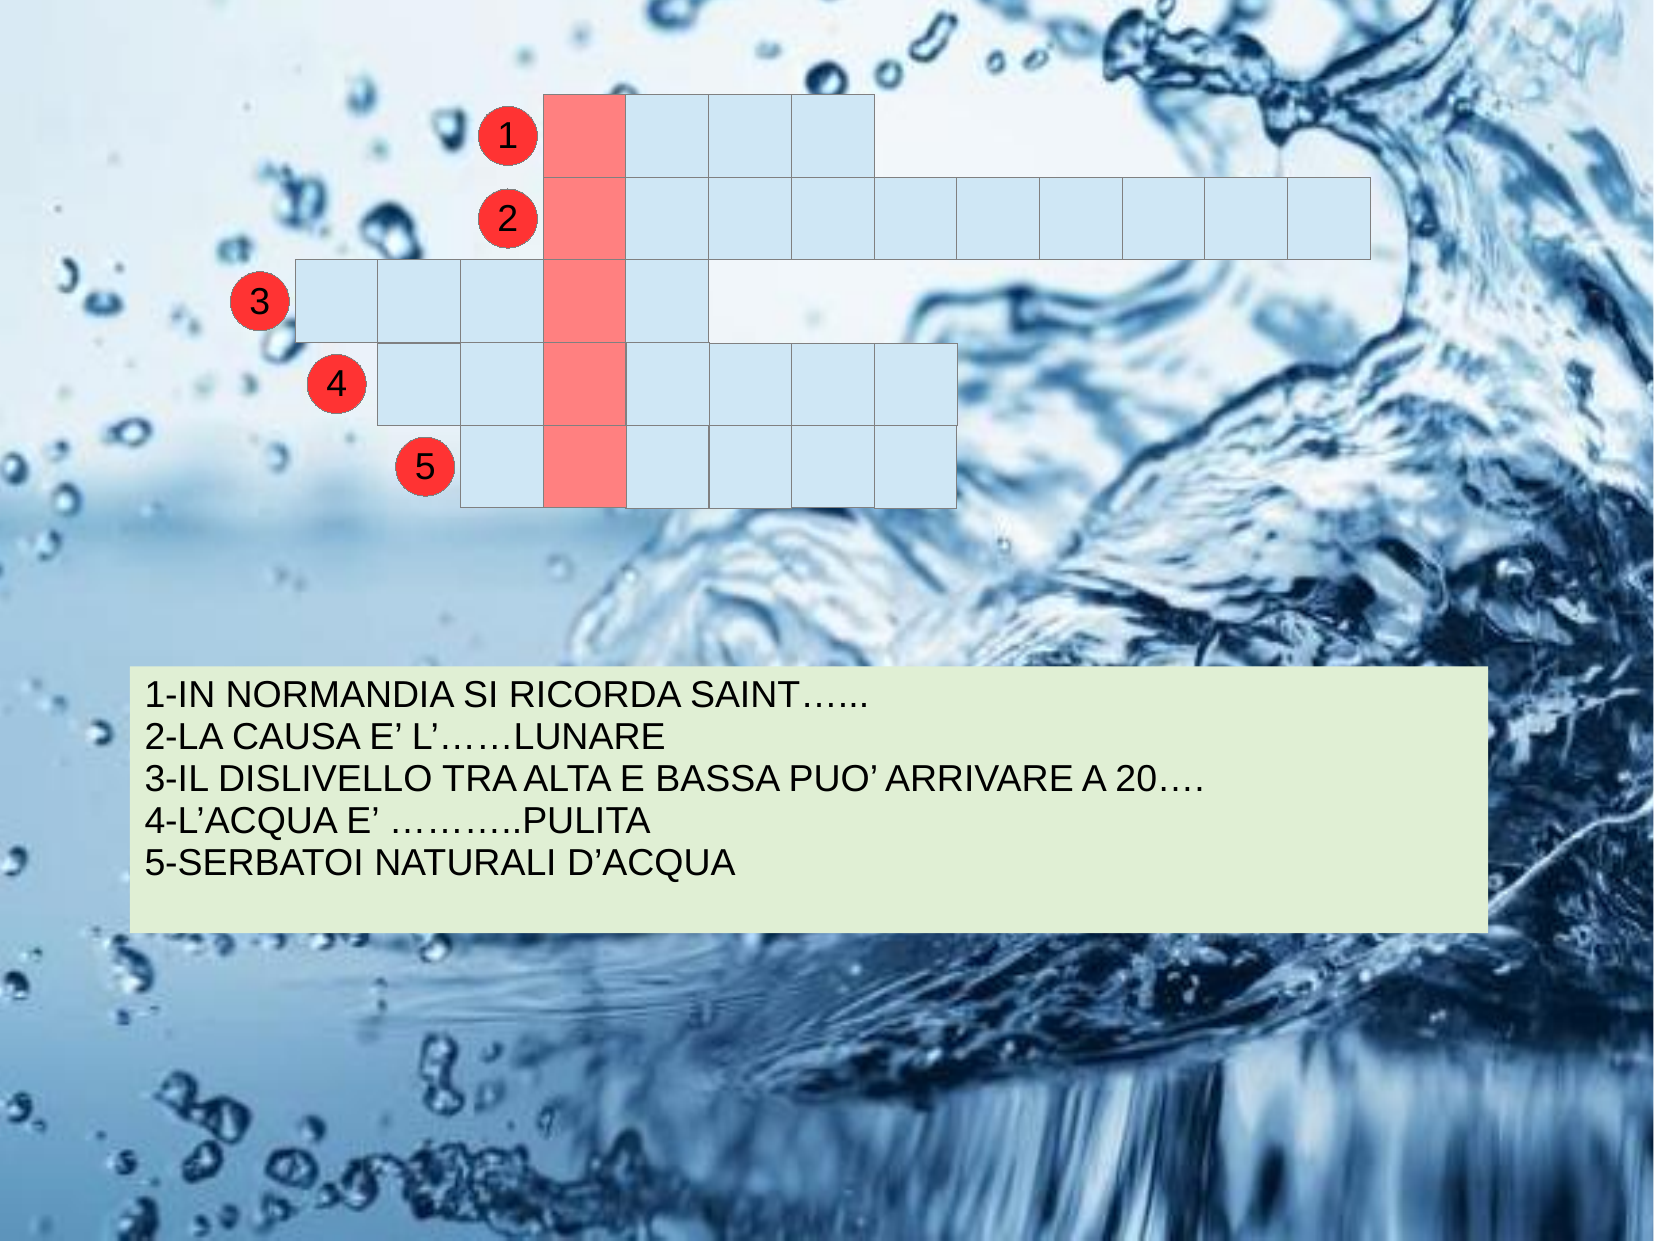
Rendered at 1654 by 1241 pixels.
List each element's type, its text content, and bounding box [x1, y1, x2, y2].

text_box 4 [307, 354, 367, 414]
text_box 1 [478, 106, 538, 166]
text_box 3 [230, 271, 290, 331]
text_box 5 [395, 437, 455, 497]
text_box [295, 94, 1371, 509]
picture [0, 0, 1654, 1241]
text_box [1393, 153, 1571, 225]
text_box 1-IN NORMANDIA SI RICORDA SAINT…... 2-LA CAUSA E’ L’……LUNARE 3-IL DISLIVELLO TRA ALTA E BASSA PUO’ ARRIVARE A 20…. 4-L’ACQUA E’ ………..PULITA 5-SERBATOI NATURALI D’ACQUA [129, 666, 1489, 934]
text_box 2 [478, 188, 538, 249]
